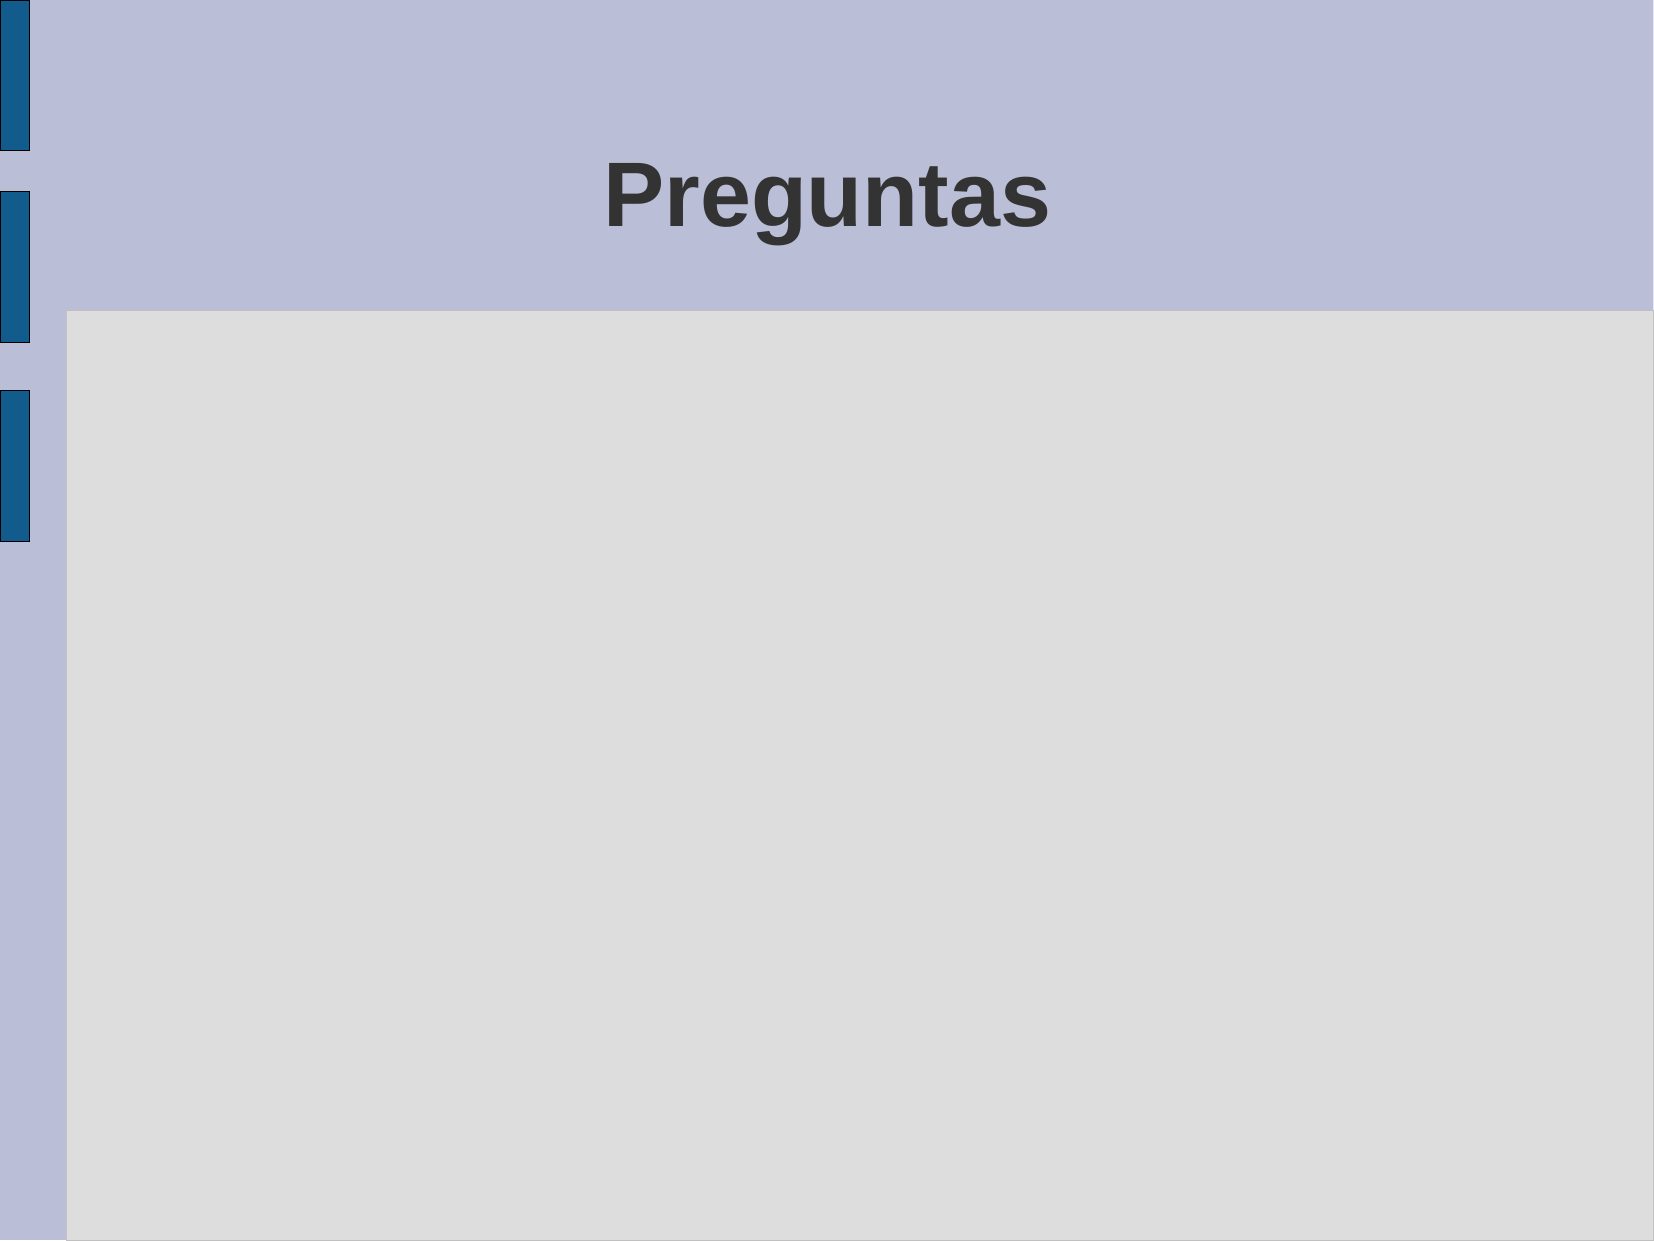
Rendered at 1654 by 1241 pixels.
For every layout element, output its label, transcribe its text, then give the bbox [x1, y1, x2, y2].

title Preguntas [121, 91, 1534, 299]
